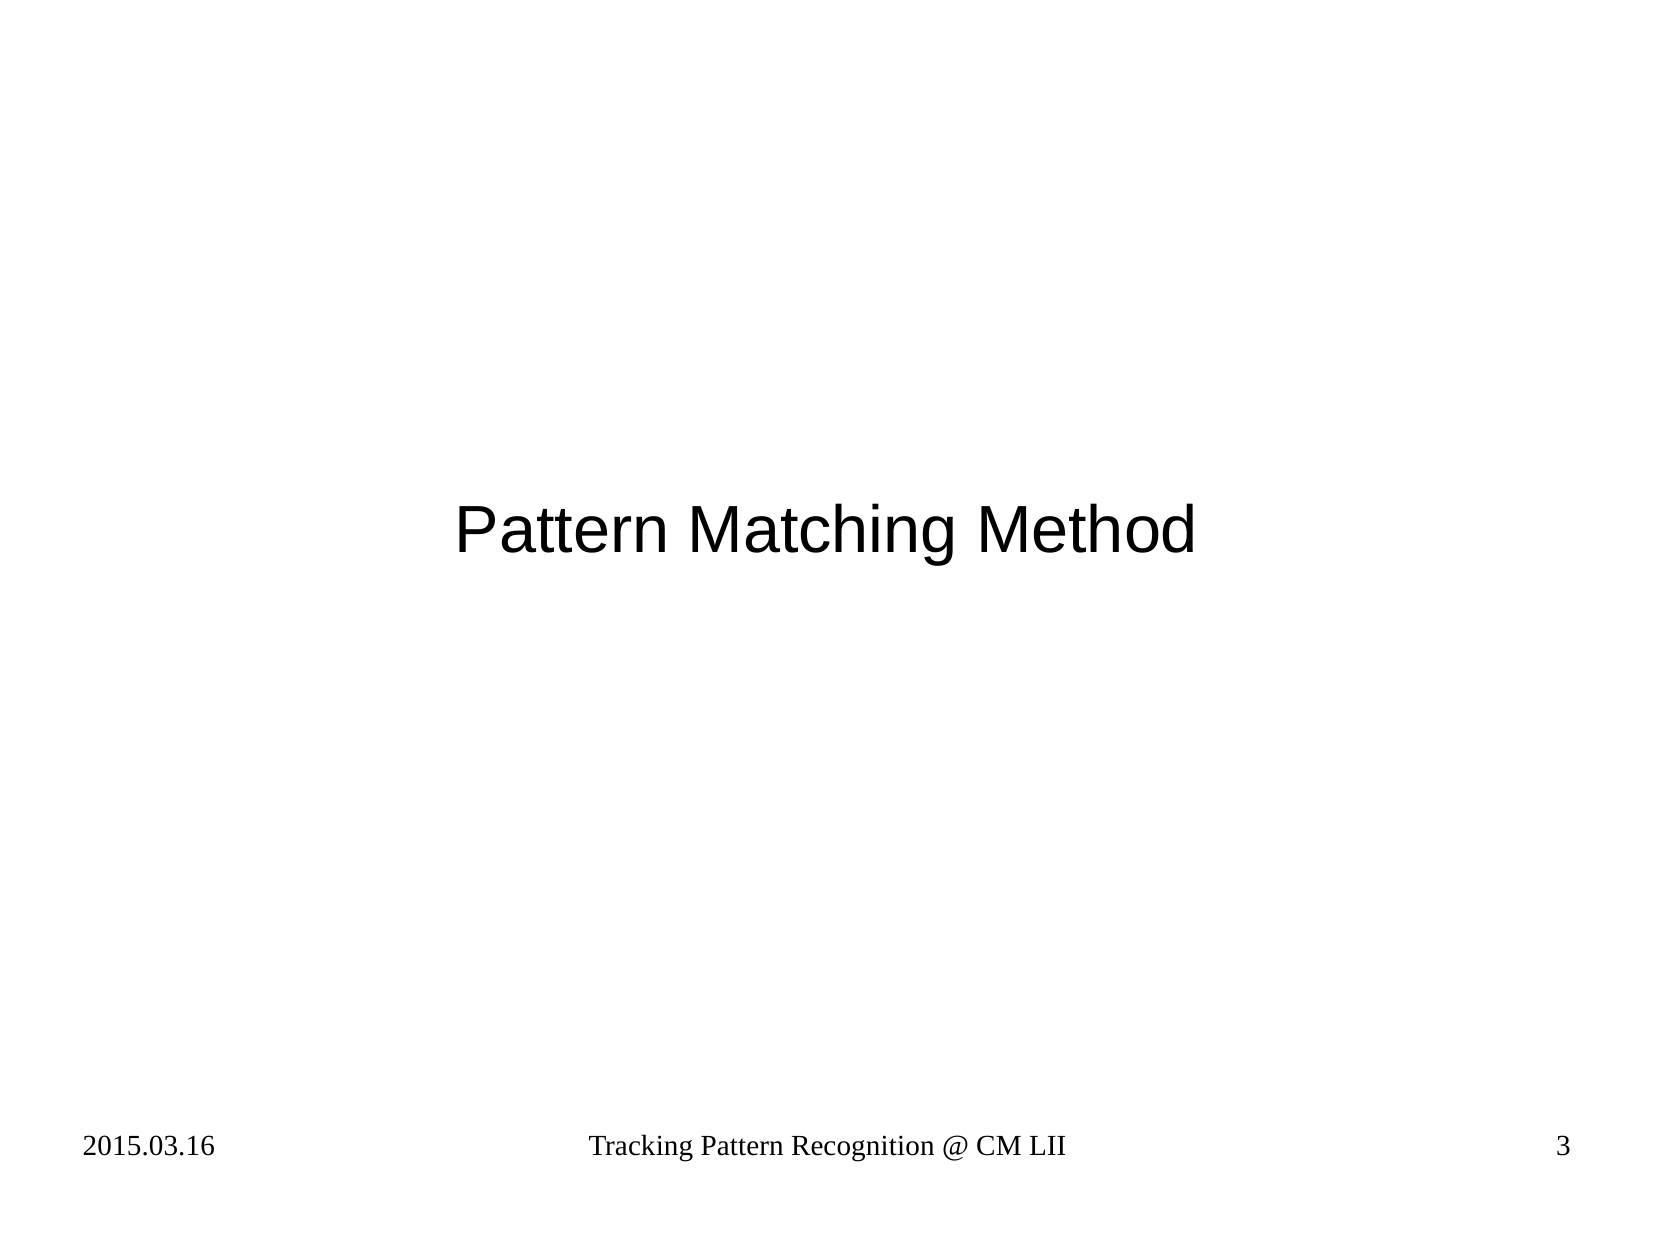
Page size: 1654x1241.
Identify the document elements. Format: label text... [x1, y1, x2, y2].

subtitle Pattern Matching Method [82, 49, 1571, 1010]
